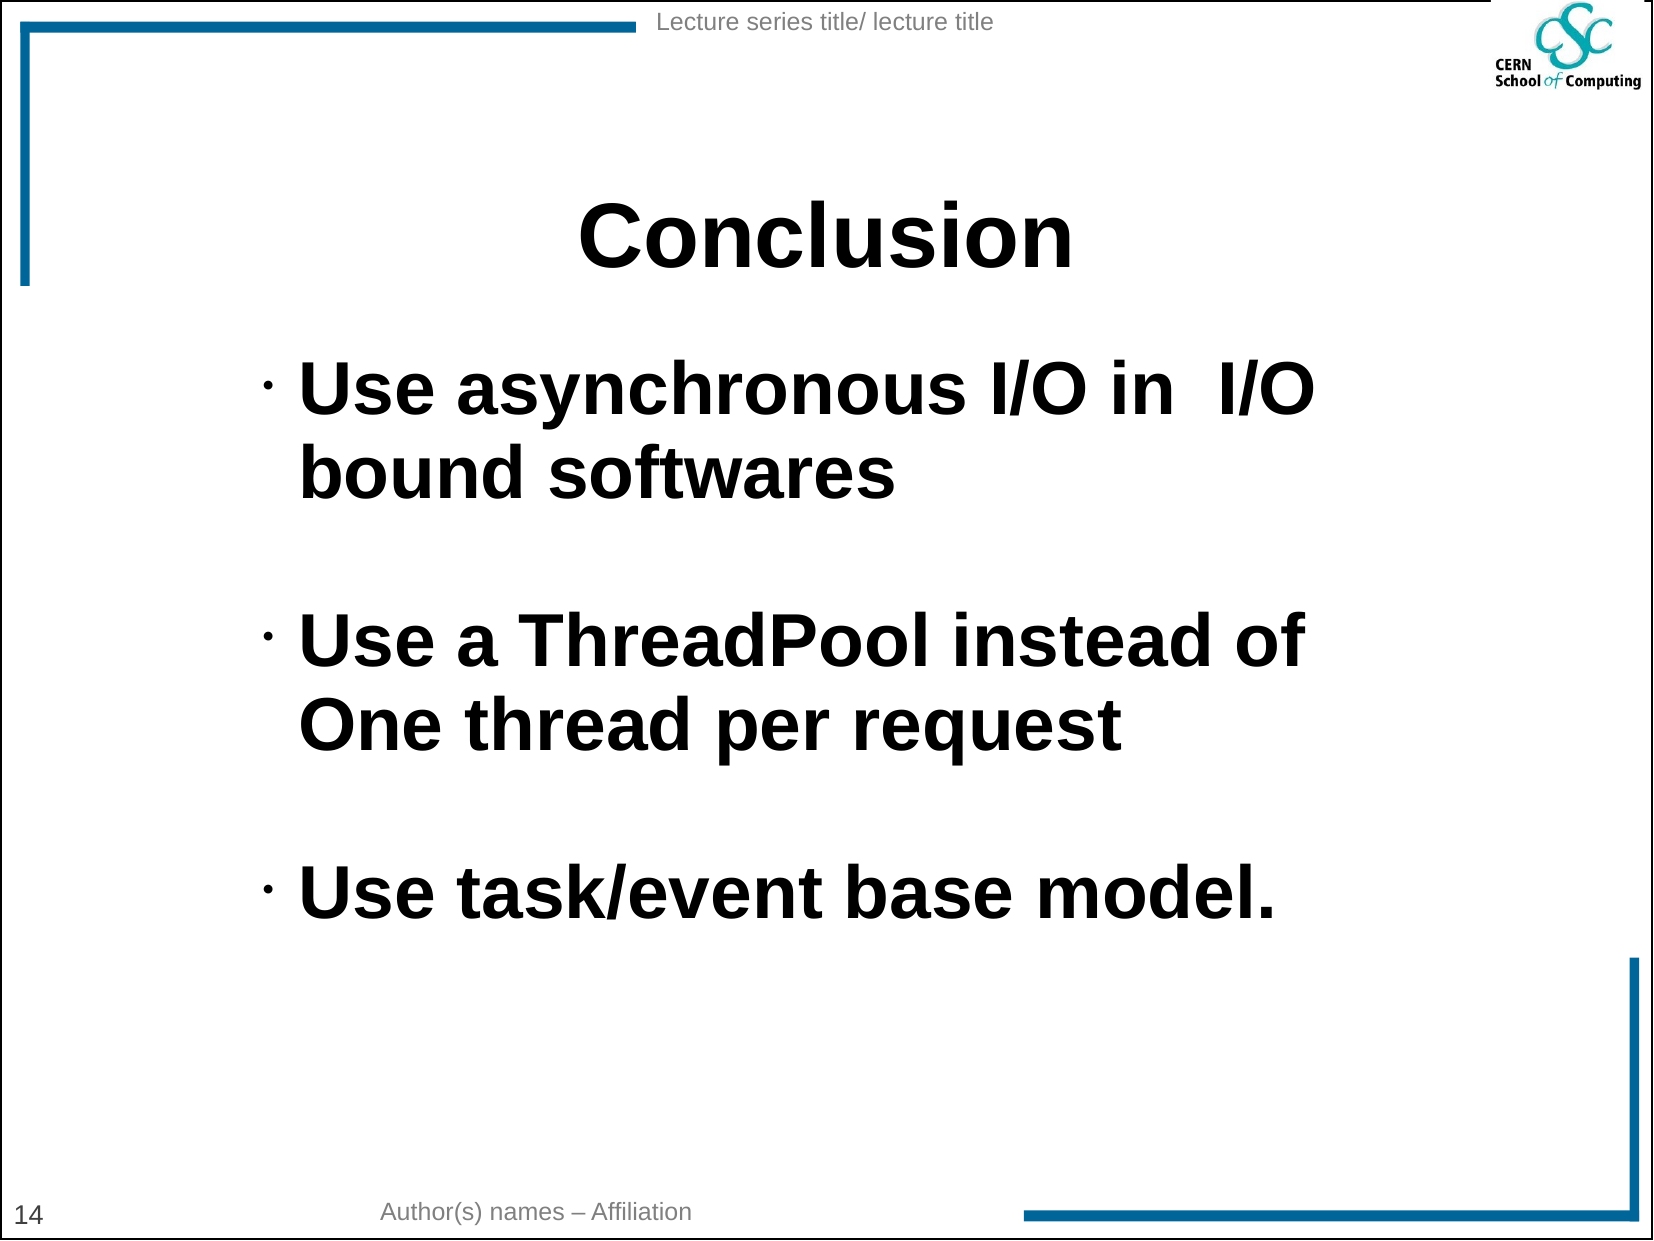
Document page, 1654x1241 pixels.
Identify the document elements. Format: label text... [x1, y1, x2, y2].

text_box Conclusion [401, 177, 1252, 295]
text_box [23, 331, 1548, 1241]
picture [1490, 0, 1645, 90]
text_box Use asynchronous I/O in I/O bound softwares Use a ThreadPool instead of One thread per request Use task/event base model. [248, 339, 1359, 943]
